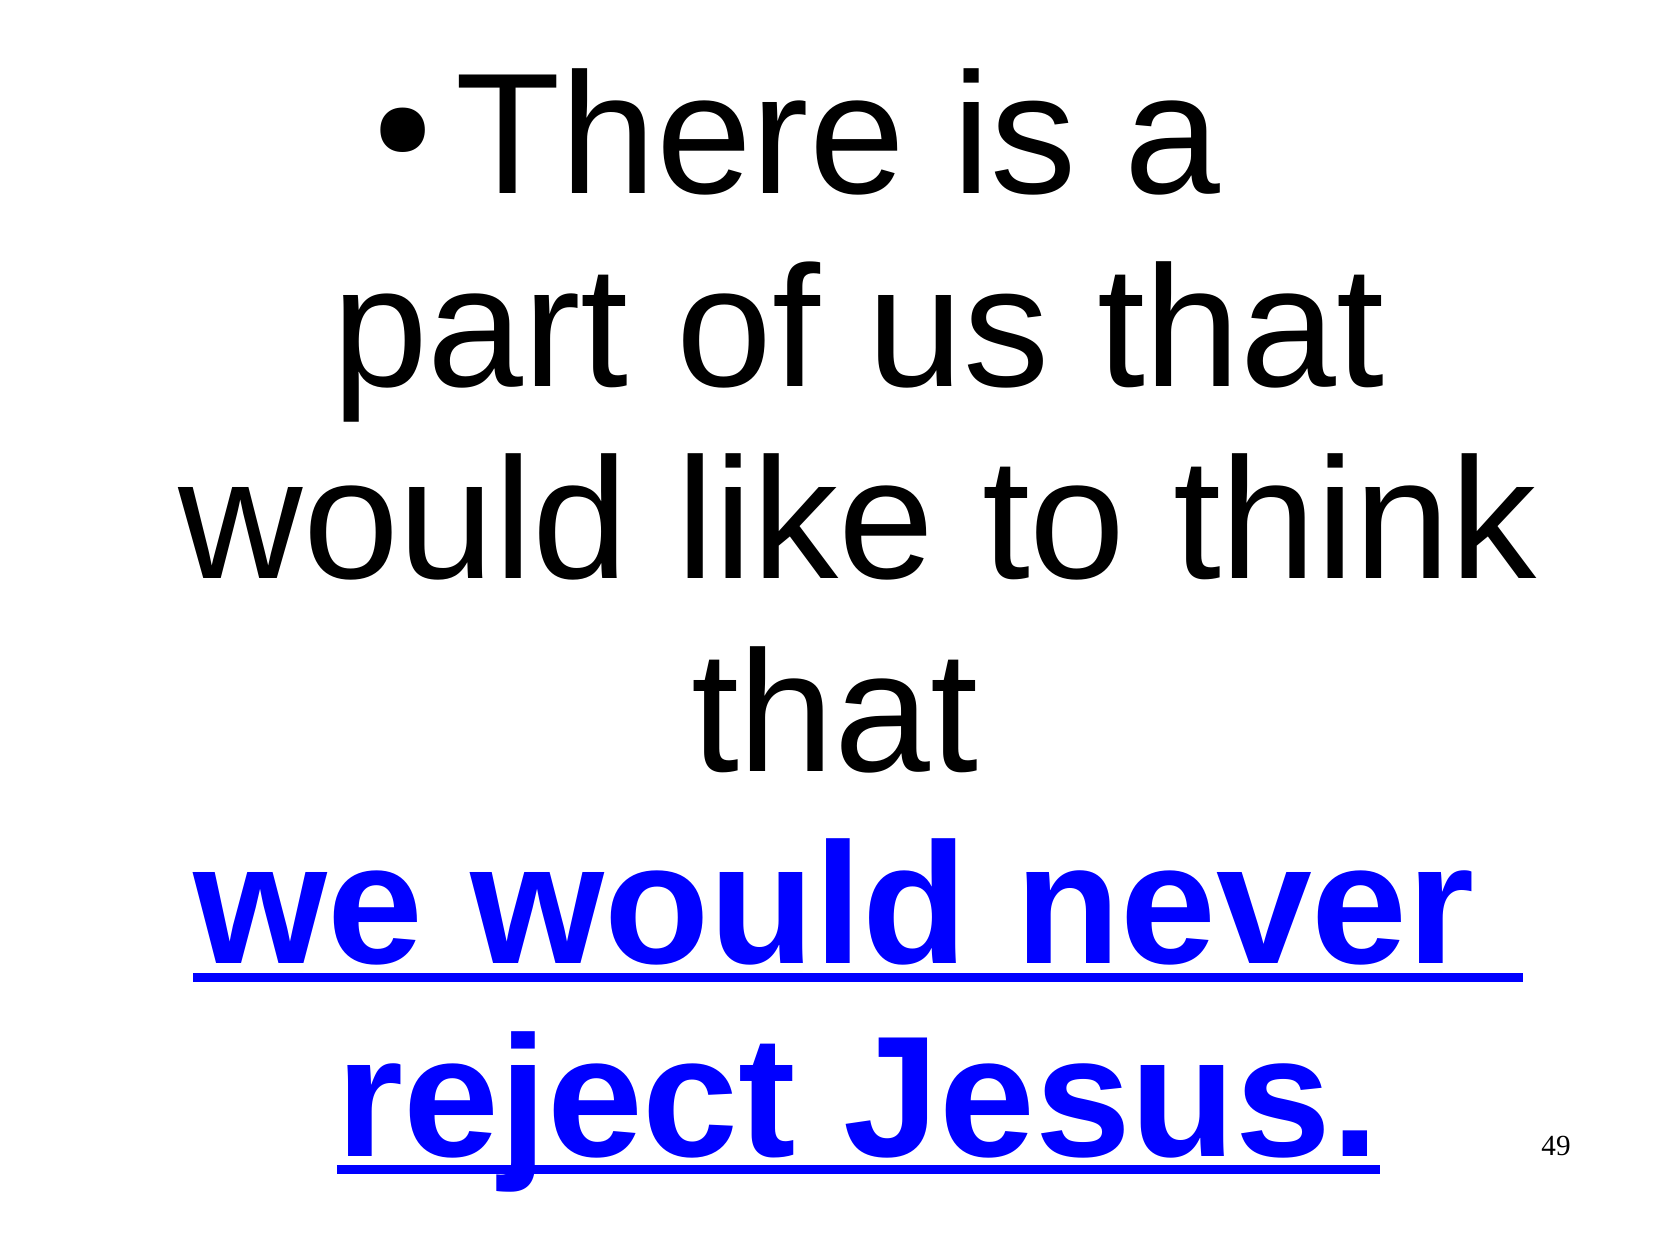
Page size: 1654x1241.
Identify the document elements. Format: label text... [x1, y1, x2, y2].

list There is a part of us that would like to think that we would never reject Jesus. [37, 37, 1613, 1201]
